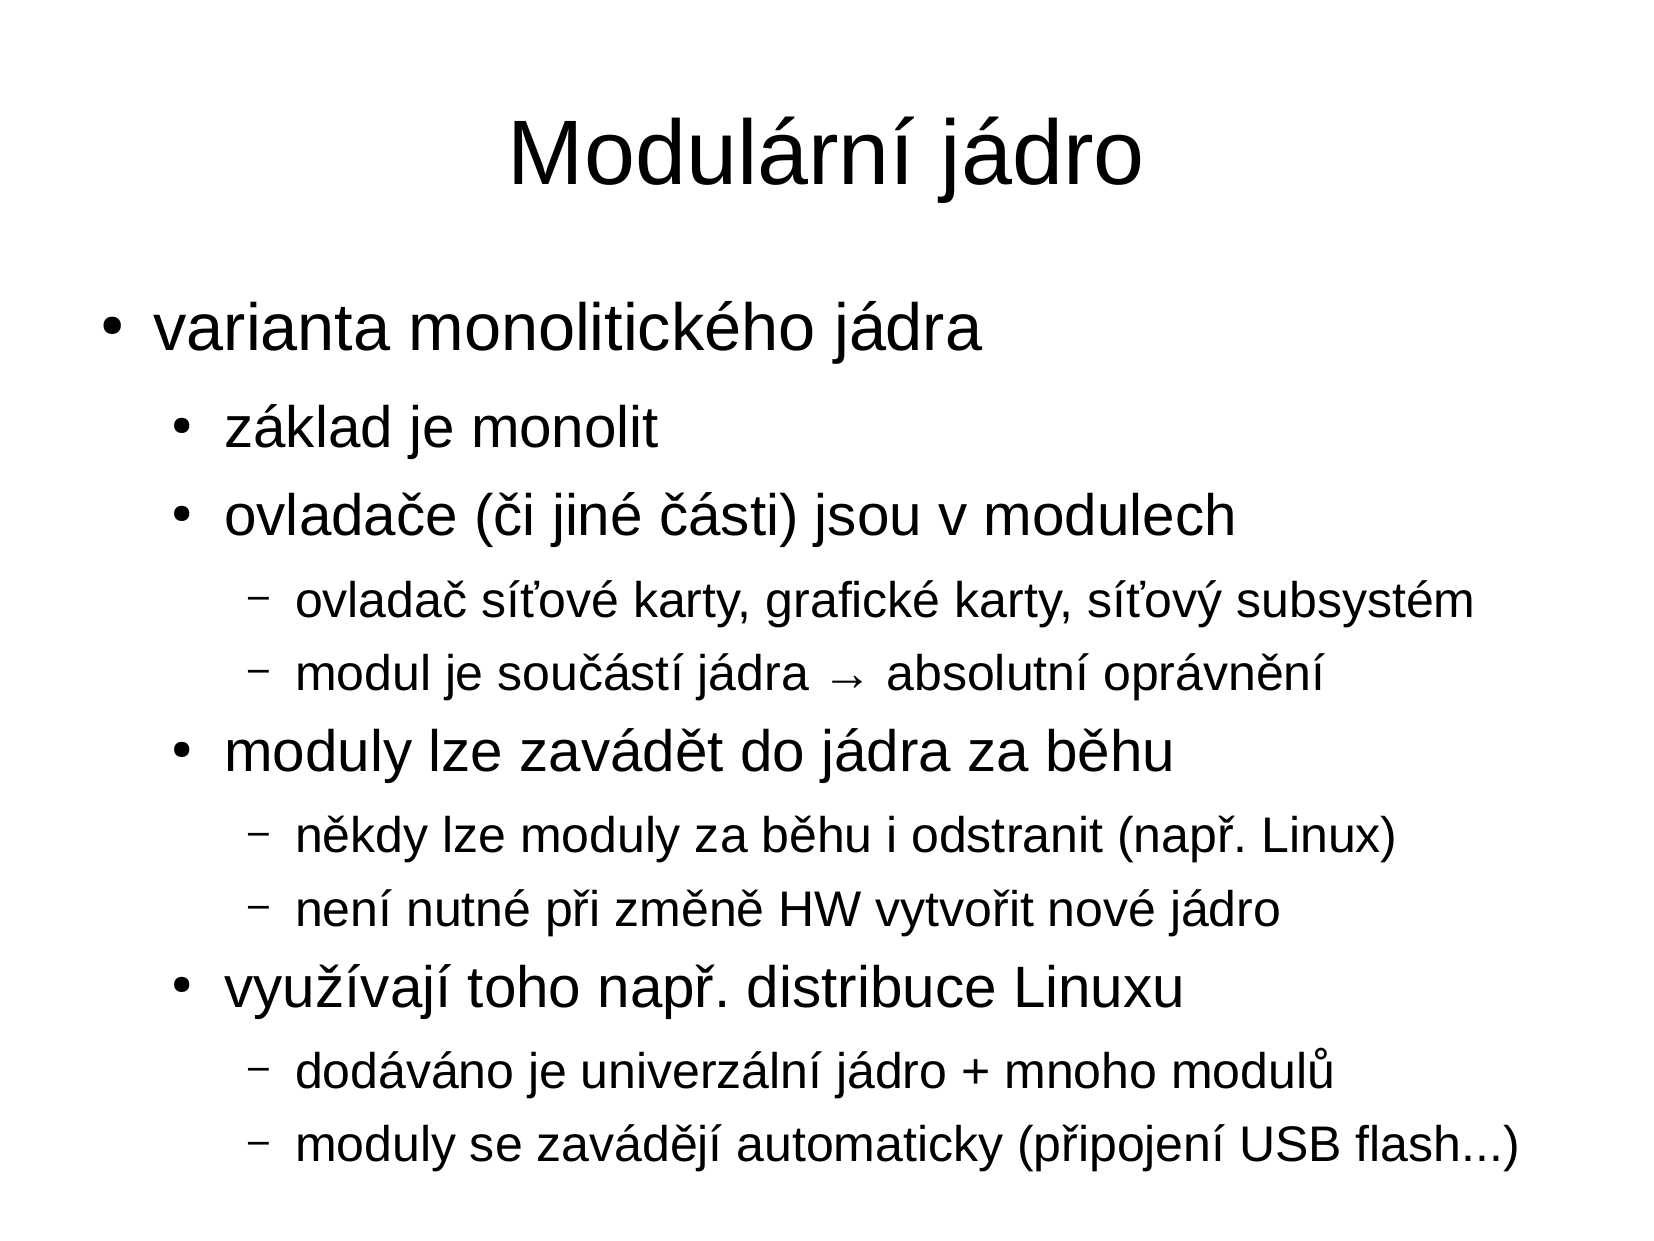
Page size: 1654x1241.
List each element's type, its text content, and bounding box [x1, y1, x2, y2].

title Modulární jádro [82, 49, 1571, 257]
list varianta monolitického jádra základ je monolit ovladače (či jiné části) jsou v modulech ovladač síťové karty, grafické karty, síťový subsystém modul je součástí jádra → absolutní oprávnění moduly lze zavádět do jádra za běhu někdy lze moduly za běhu i odstranit (např. Linux) není nutné při změně HW vytvořit nové jádro využívají toho např. distribuce Linuxu dodáváno je univerzální jádro + mnoho modulů moduly se zavádějí automaticky (připojení USB flash...) [82, 290, 1571, 1173]
